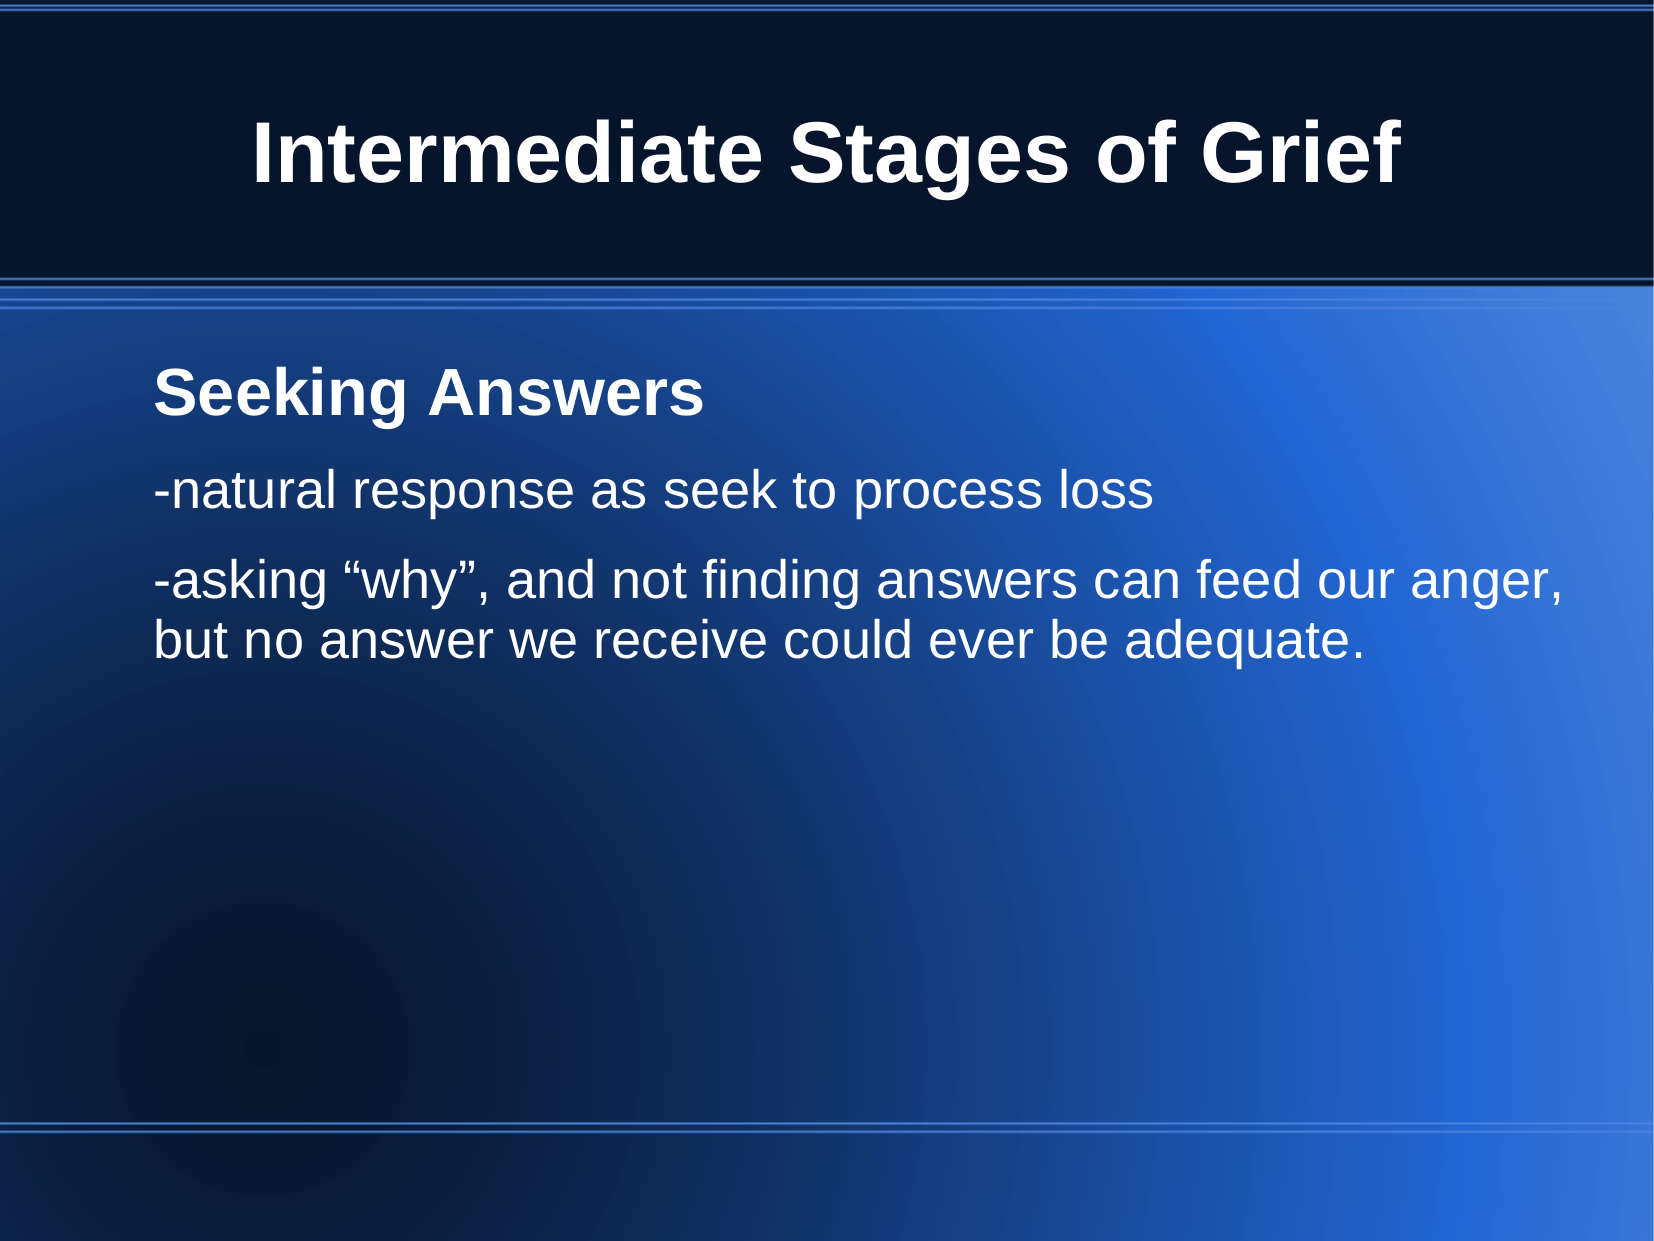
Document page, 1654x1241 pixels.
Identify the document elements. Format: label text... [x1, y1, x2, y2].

picture [0, 0, 1654, 1241]
title Intermediate Stages of Grief [82, 49, 1571, 257]
list Seeking Answers -natural response as seek to process loss -asking “why”, and not finding answers can feed our anger, but no answer we receive could ever be adequate. [82, 355, 1571, 1058]
